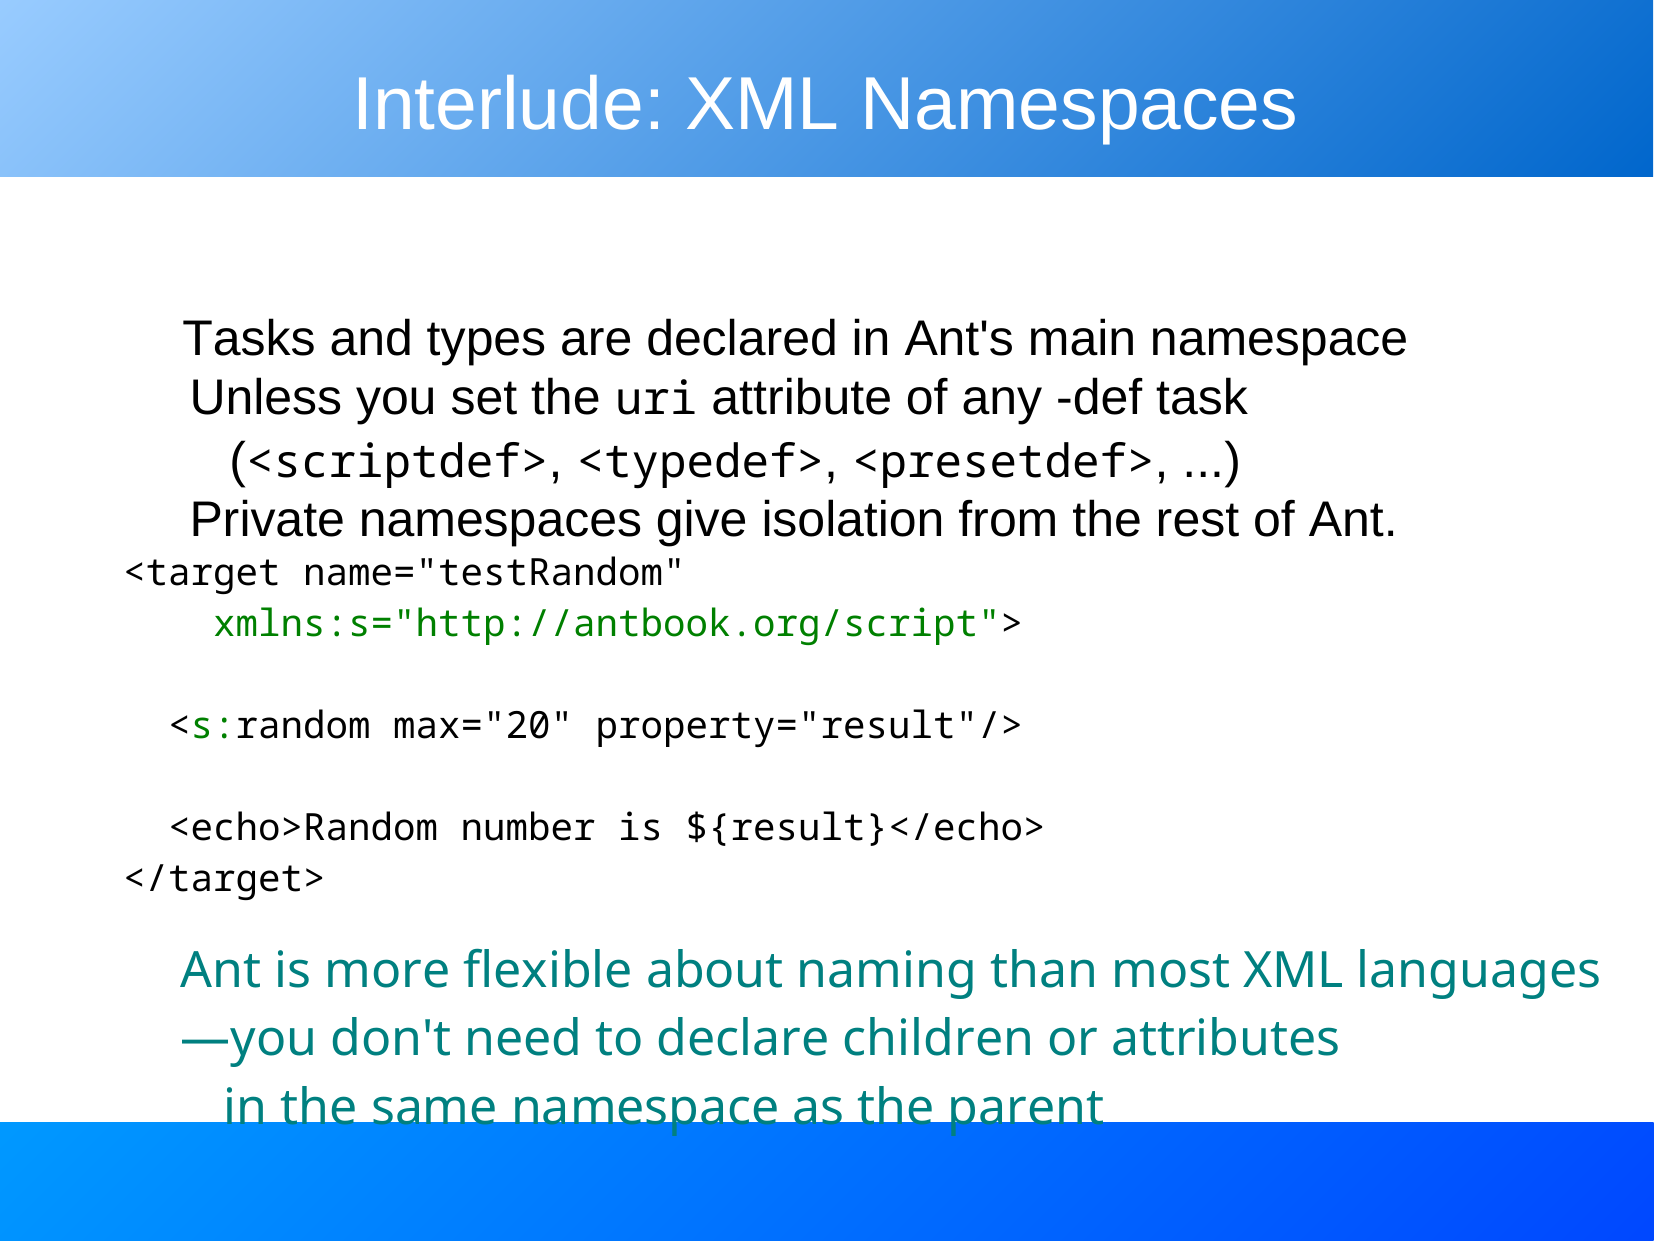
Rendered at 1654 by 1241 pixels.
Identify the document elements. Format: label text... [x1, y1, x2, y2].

text_box Ant is more flexible about naming than most XML languages —you don't need to declare children or attributes in the same namespace as the parent [165, 926, 1395, 1121]
text_box Tasks and types are declared in Ant's main namespace Unless you set the uri attribute of any -def task (<scriptdef>, <typedef>, <presetdef>, ...) Private namespaces give isolation from the rest of Ant. [167, 302, 1444, 541]
text_box <target name="testRandom" xmlns:s="http://antbook.org/script"> <s:random max="20" property="result"/> <echo>Random number is ${result}</echo> </target> [108, 561, 1556, 887]
title Interlude: XML Namespaces [162, 59, 1489, 148]
